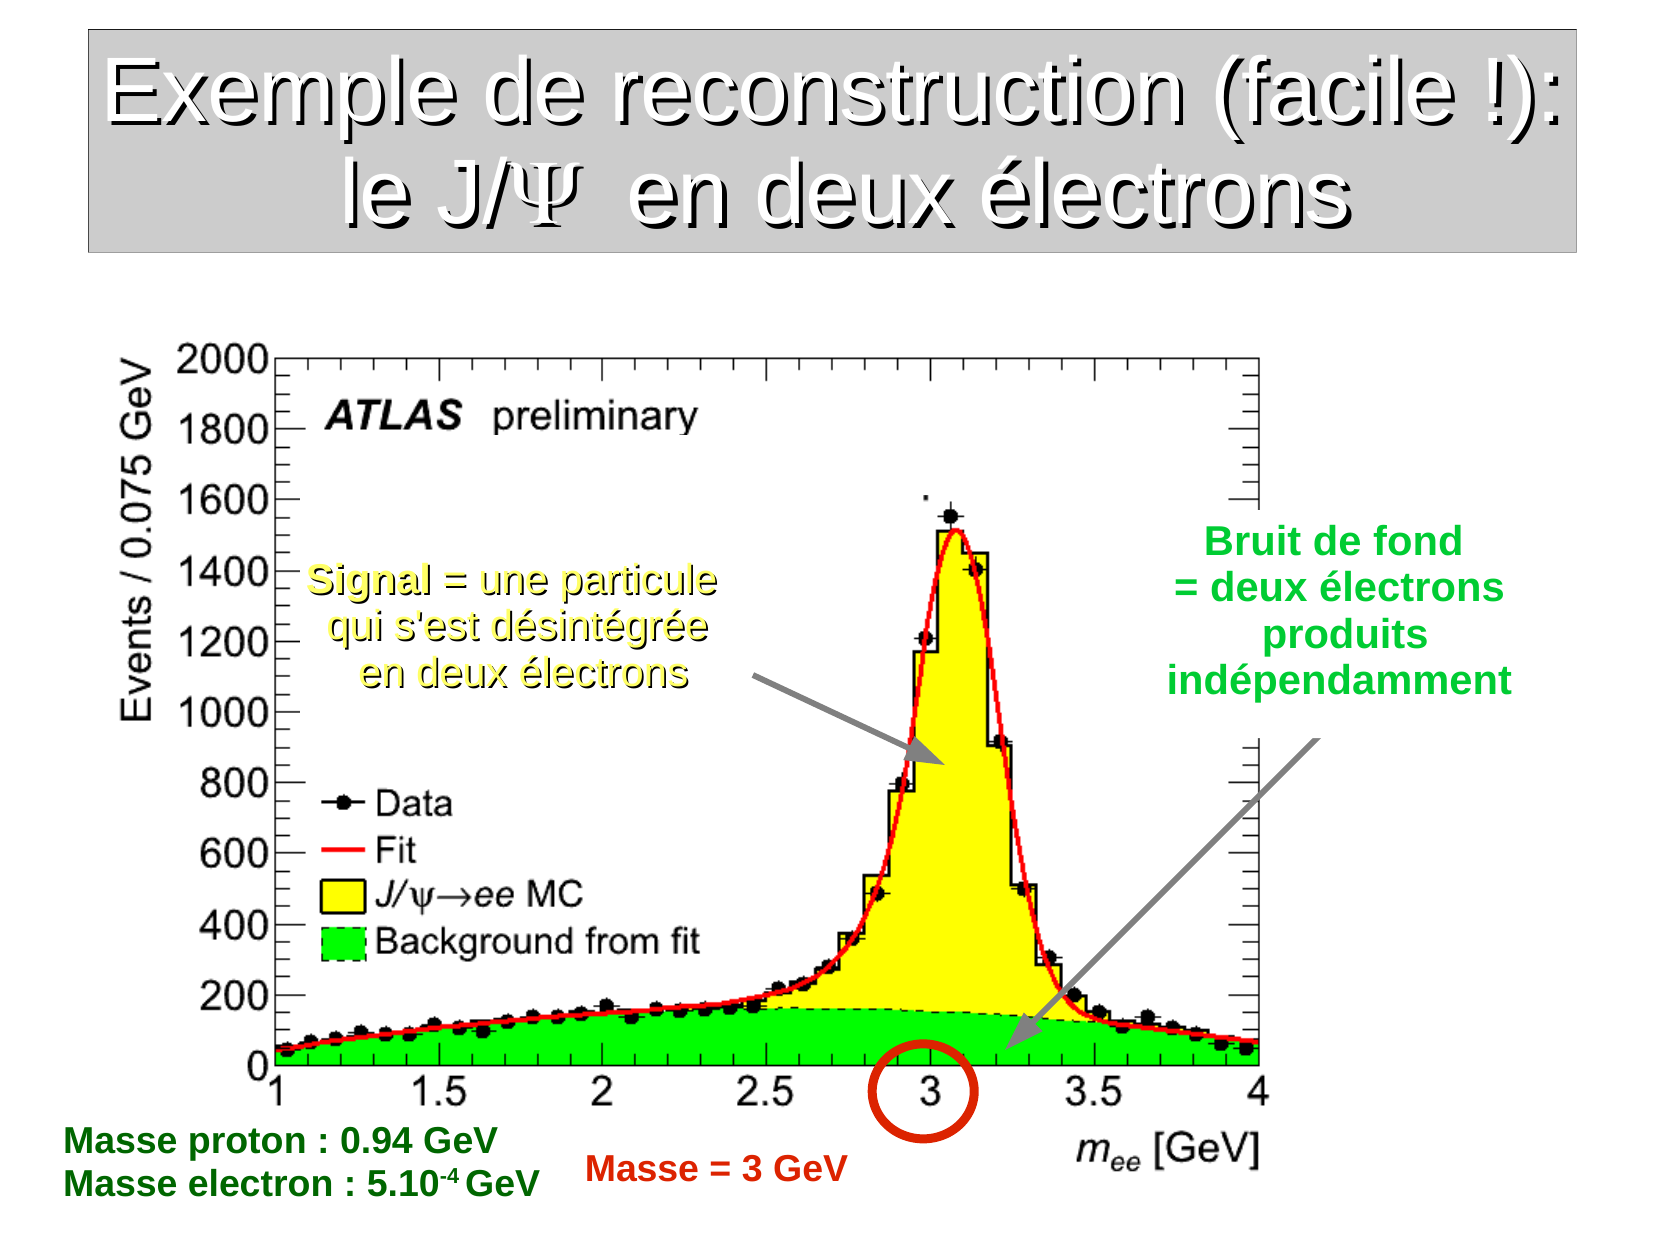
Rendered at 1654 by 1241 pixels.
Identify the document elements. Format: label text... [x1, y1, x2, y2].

title Exemple de reconstruction (facile !): le J/Y en deux électrons [88, 29, 1577, 253]
text_box Masse = 3 GeV [570, 1140, 864, 1216]
text_box Masse proton : 0.94 GeV Masse electron : 5.10-4 GeV [48, 1112, 556, 1216]
text_box [300, 435, 991, 541]
text_box Bruit de fond = deux électrons produits indépendamment [1151, 510, 1531, 739]
picture [76, 314, 1321, 1209]
text_box Signal = une particule qui s'est désintégrée en deux électrons [300, 496, 736, 757]
